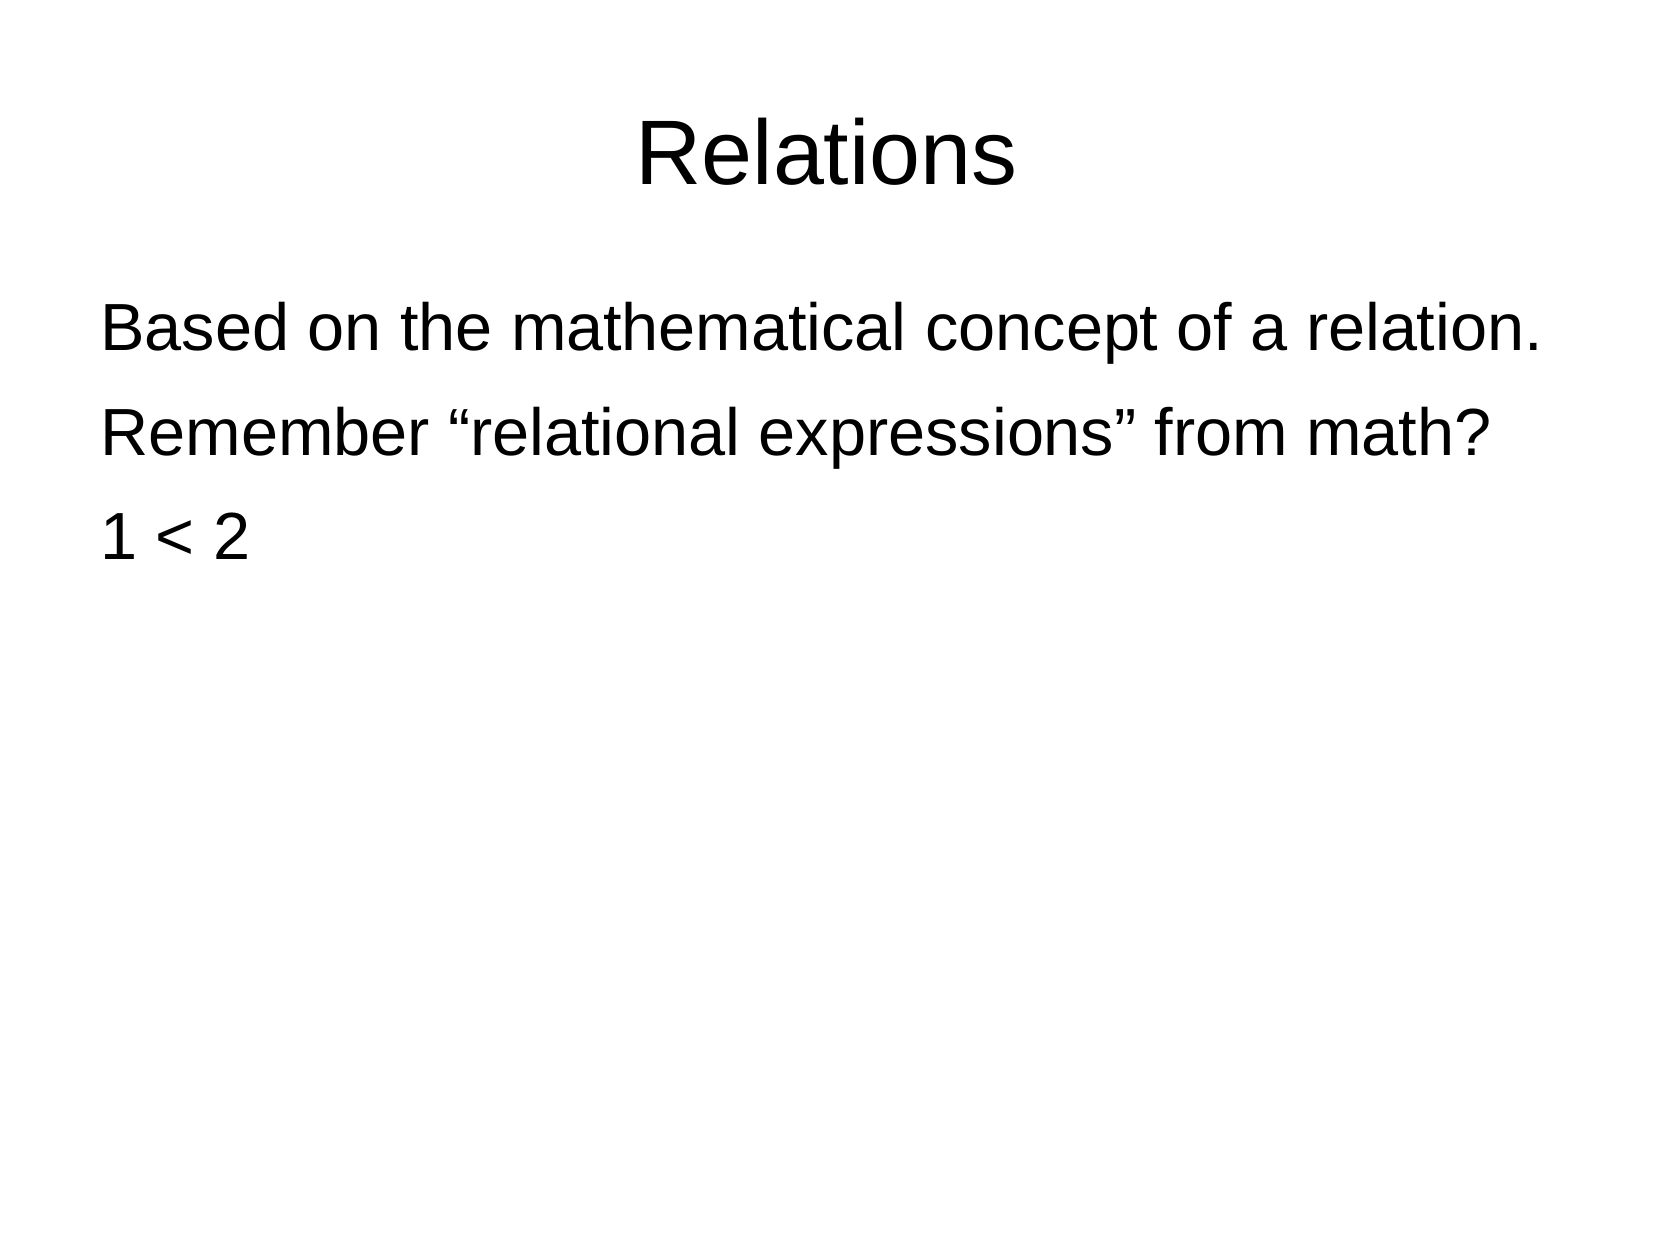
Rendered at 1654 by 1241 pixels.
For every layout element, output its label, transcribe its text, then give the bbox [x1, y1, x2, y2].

title Relations [82, 49, 1571, 257]
list Based on the mathematical concept of a relation. Remember “relational expressions” from math? 1 < 2 [82, 290, 1571, 1109]
